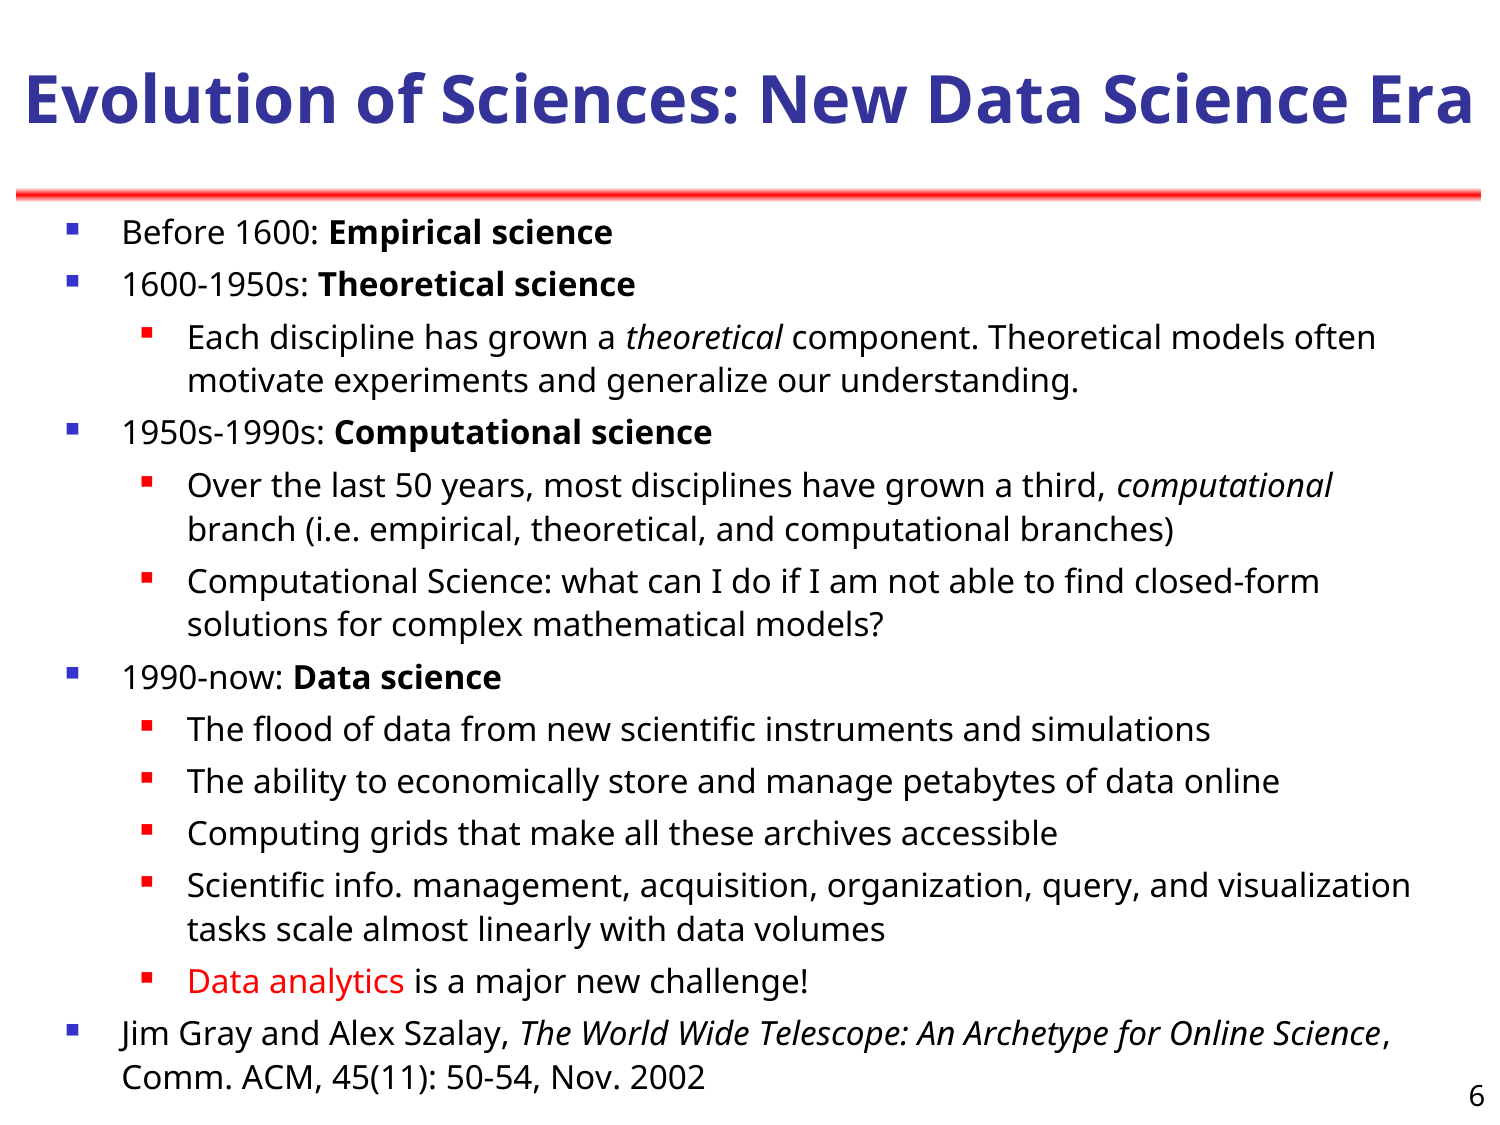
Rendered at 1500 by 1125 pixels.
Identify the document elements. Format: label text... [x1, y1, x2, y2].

list Before 1600: Empirical science 1600-1950s: Theoretical science Each discipline has grown a theoretical component. Theoretical models often motivate experiments and generalize our understanding. 1950s-1990s: Computational science Over the last 50 years, most disciplines have grown a third, computational branch (i.e. empirical, theoretical, and computational branches) Computational Science: what can I do if I am not able to find closed-form solutions for complex mathematical models? 1990-now: Data science The flood of data from new scientific instruments and simulations The ability to economically store and manage petabytes of data online Computing grids that make all these archives accessible Scientific info. management, acquisition, organization, query, and visualization tasks scale almost linearly with data volumes Data analytics is a major new challenge! Jim Gray and Alex Szalay, The World Wide Telescope: An Archetype for Online Science, Comm. ACM, 45(11): 50-54, Nov. 2002 [50, 200, 1450, 1101]
text_box <number> [1187, 1050, 1500, 1125]
title Evolution of Sciences: New Data Science Era [0, 8, 1500, 185]
